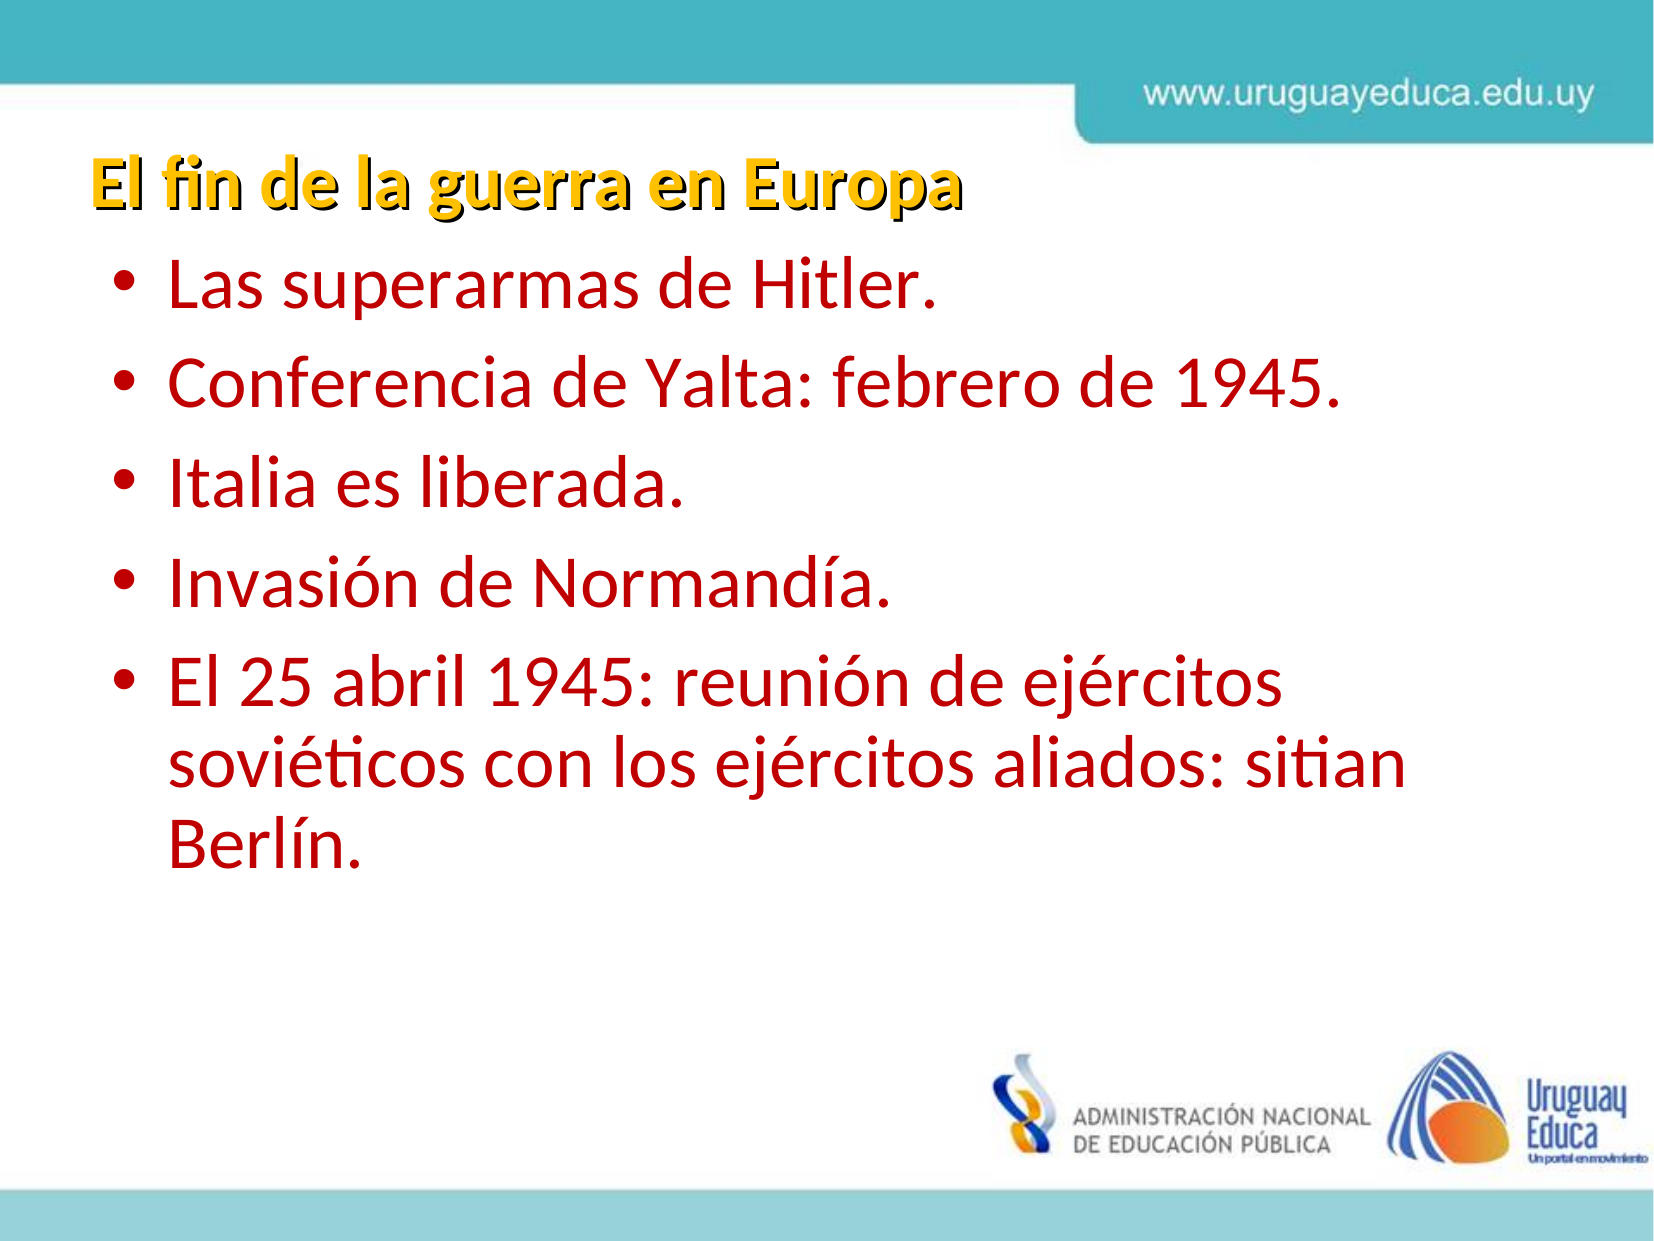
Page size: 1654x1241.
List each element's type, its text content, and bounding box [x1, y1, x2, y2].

picture [0, 0, 1654, 1241]
list Las superarmas de Hitler. Conferencia de Yalta: febrero de 1945. Italia es liberada. Invasión de Normandía. El 25 abril 1945: reunión de ejércitos soviéticos con los ejércitos aliados: sitian Berlín. [96, 235, 1475, 1163]
title El fin de la guerra en Europa [0, 88, 1055, 266]
